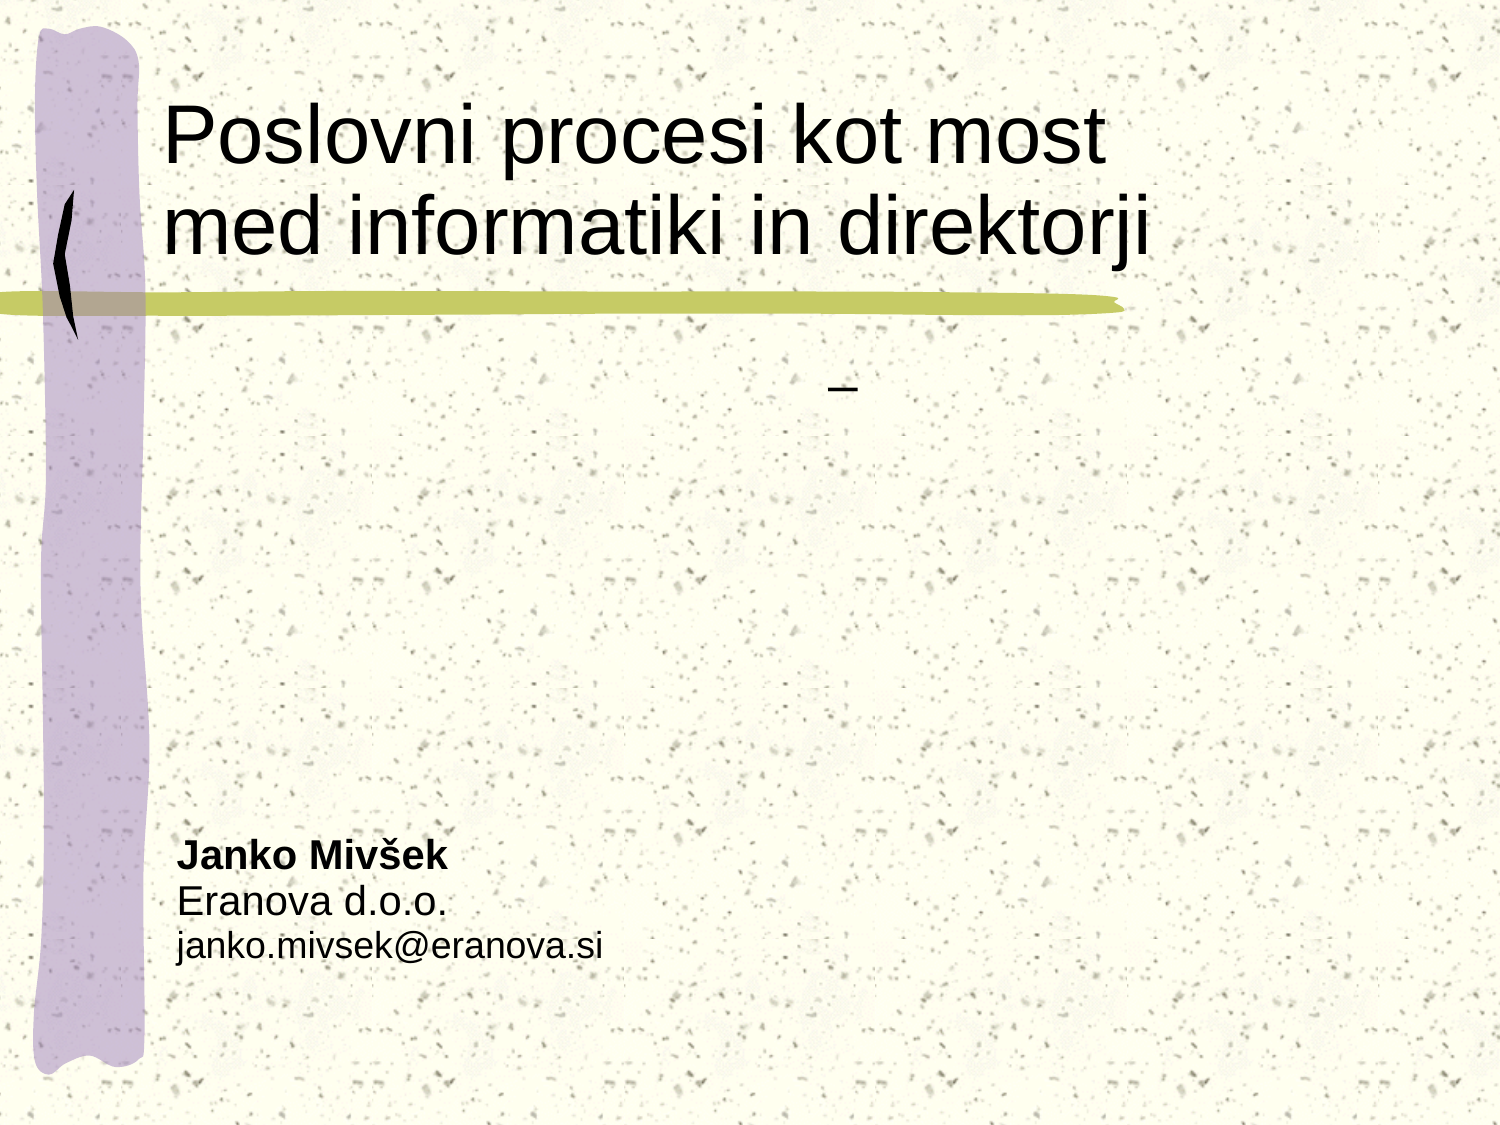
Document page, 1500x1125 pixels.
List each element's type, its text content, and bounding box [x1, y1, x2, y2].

subtitle [164, 312, 1392, 459]
text_box Janko Mivšek Eranova d.o.o. janko.mivsek@eranova.si [176, 831, 653, 985]
title Poslovni procesi kot most med informatiki in direktorji [162, 75, 1406, 288]
picture [0, 0, 1500, 1125]
